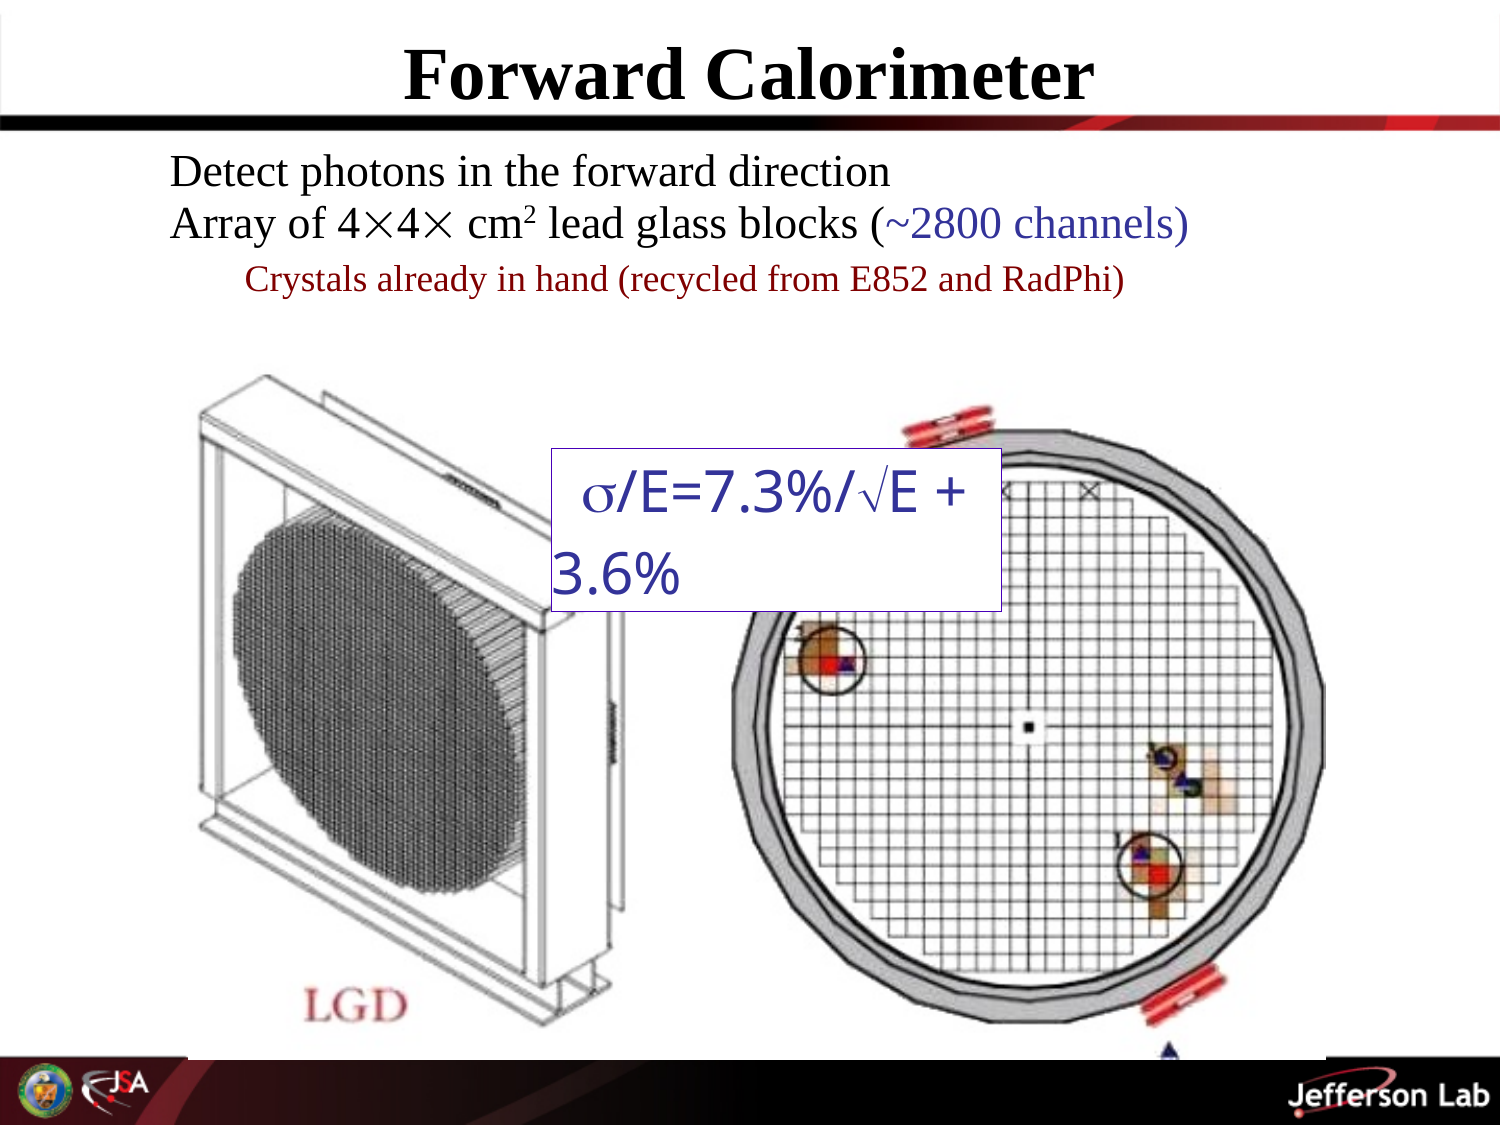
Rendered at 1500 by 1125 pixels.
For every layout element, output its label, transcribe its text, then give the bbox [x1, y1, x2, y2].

picture [0, 0, 1500, 1125]
text_box /E=7.3%/E + 3.6% [551, 448, 1002, 513]
text_box Detect photons in the forward direction Array of 44 cm2 lead glass blocks (~2800 channels) Crystals already in hand (recycled from E852 and RadPhi) [158, 146, 1381, 340]
title Forward Calorimeter [112, 0, 1388, 151]
